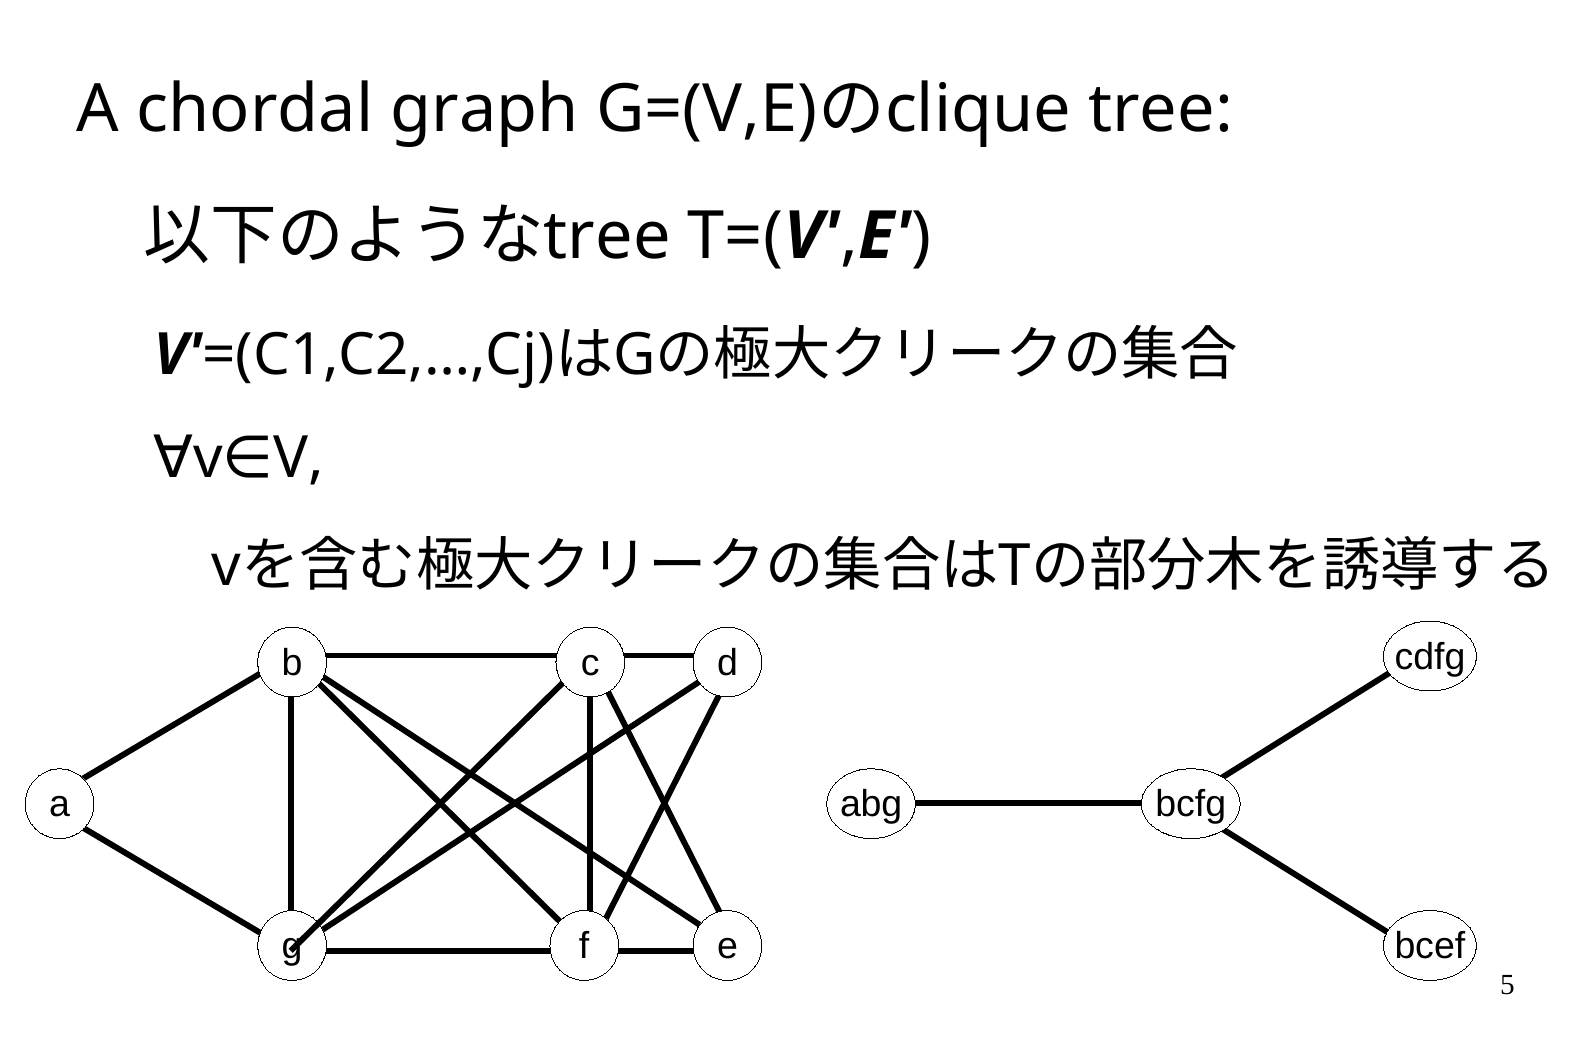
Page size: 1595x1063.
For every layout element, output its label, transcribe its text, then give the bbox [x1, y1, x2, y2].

text_box abg [826, 768, 916, 839]
text_box b [257, 627, 327, 697]
text_box e [693, 910, 762, 981]
text_box bcef [1383, 910, 1477, 981]
text_box cdfg [1383, 621, 1477, 691]
text_box a [25, 768, 94, 839]
text_box c [555, 627, 625, 697]
text_box g [257, 910, 327, 981]
text_box g [286, 940, 296, 956]
text_box d [693, 627, 762, 697]
text_box bcfg [1141, 768, 1241, 839]
list A chordal graph G=(V,E)のclique tree: 以下のようなtree T=(V',E') V'=(C1,C2,…,Cj)はGの極大クリークの集合 ∀v∈V, vを含む極大クリークの集合はTの部分木を誘導する [59, 54, 1565, 493]
text_box f [549, 910, 619, 981]
